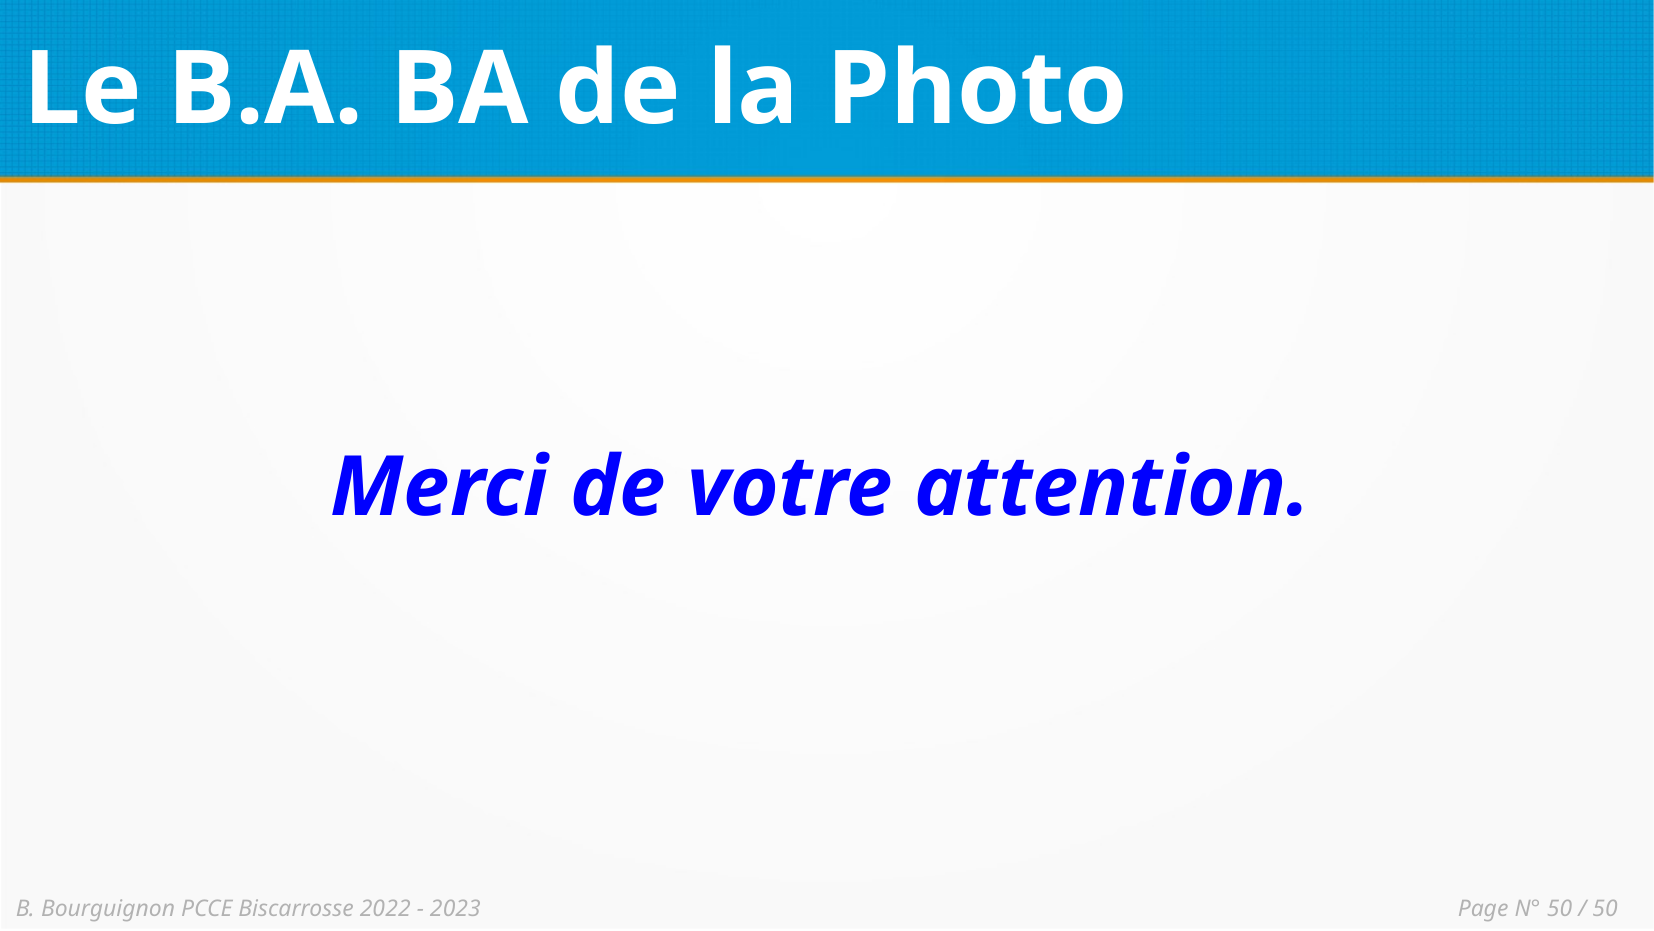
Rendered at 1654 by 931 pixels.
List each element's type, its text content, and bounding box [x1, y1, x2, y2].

picture [0, 175, 1654, 931]
title Le B.A. BA de la Photo [23, 11, 1630, 154]
text_box Merci de votre attention. [141, 215, 1501, 752]
